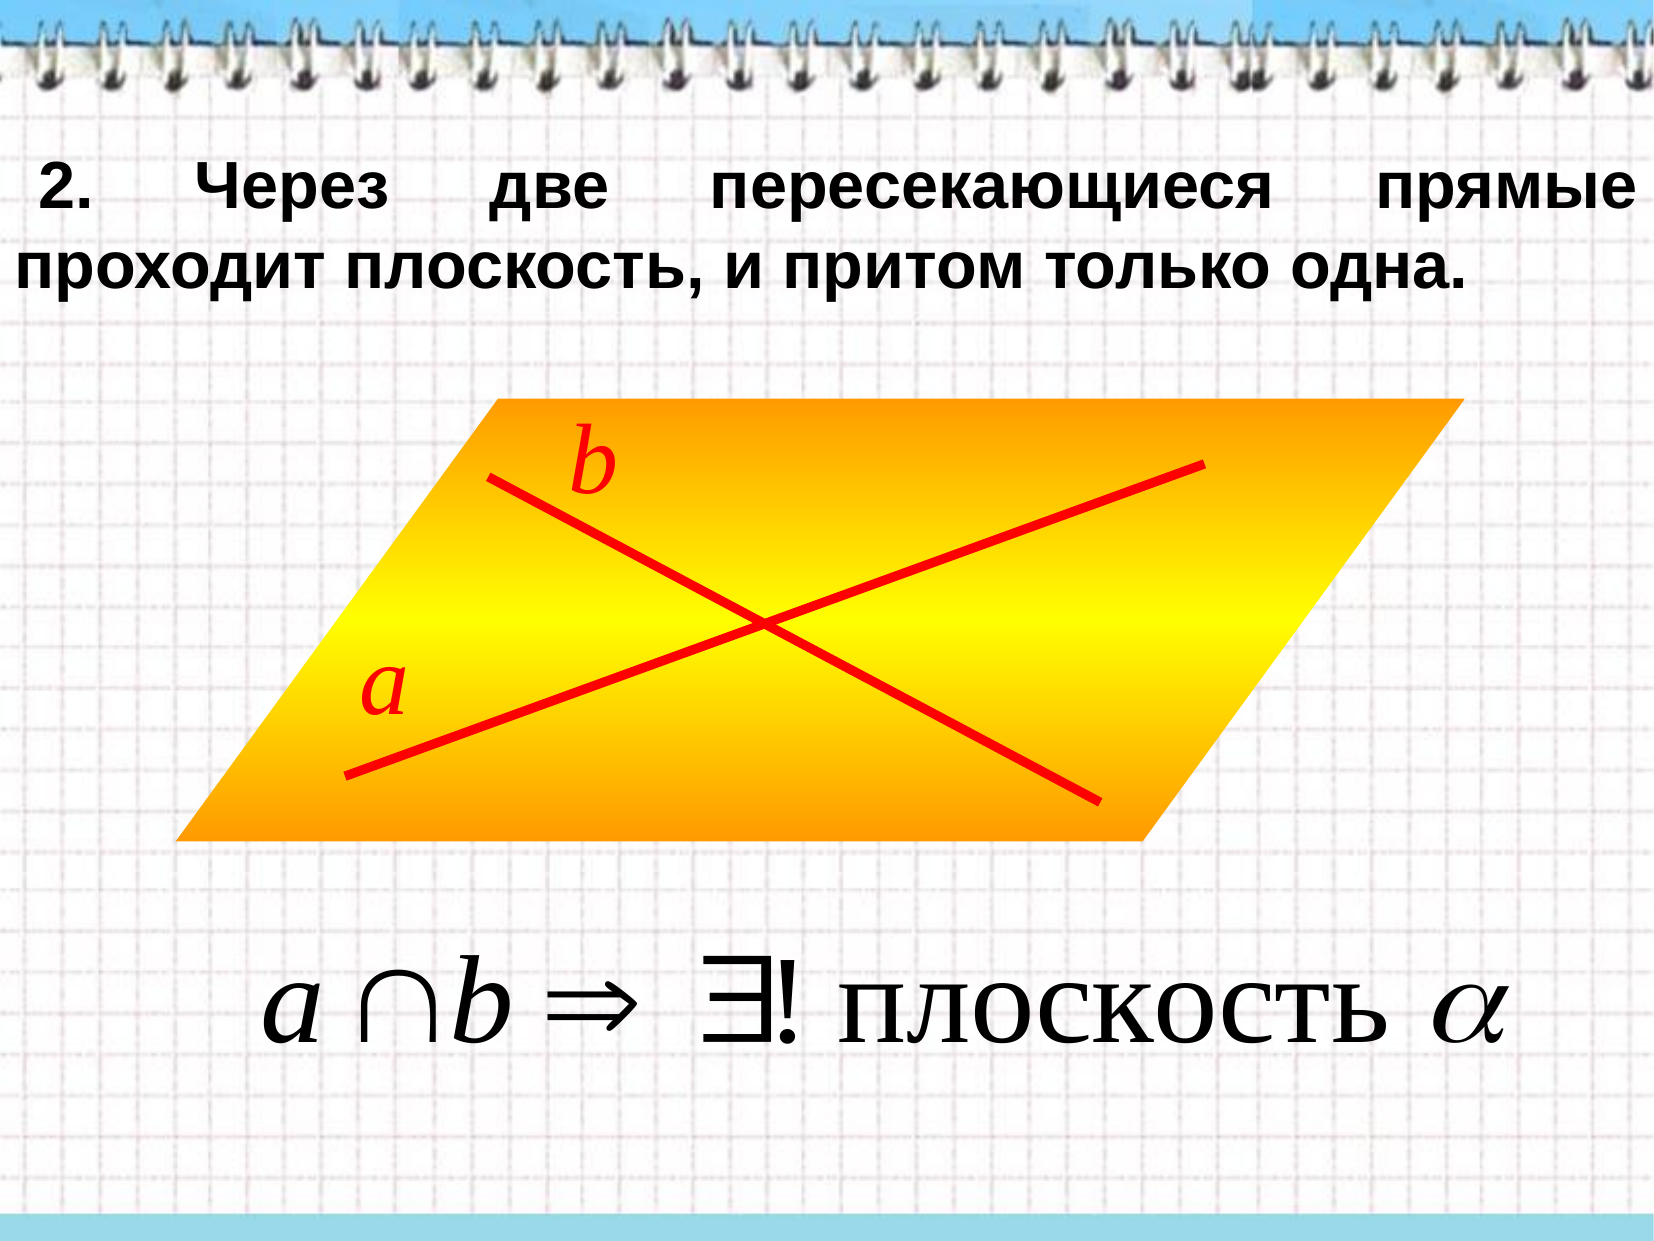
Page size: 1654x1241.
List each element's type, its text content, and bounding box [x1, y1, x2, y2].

text_box а [345, 607, 463, 743]
text_box 2. Через две пересекающиеся прямые проходит плоскость, и притом только одна. [0, 133, 1654, 310]
text_box b [553, 385, 671, 522]
text_box [346, 398, 751, 727]
picture [0, 310, 1654, 1241]
chart [240, 927, 1543, 1085]
picture [0, 0, 1654, 133]
text_box [175, 398, 1465, 842]
